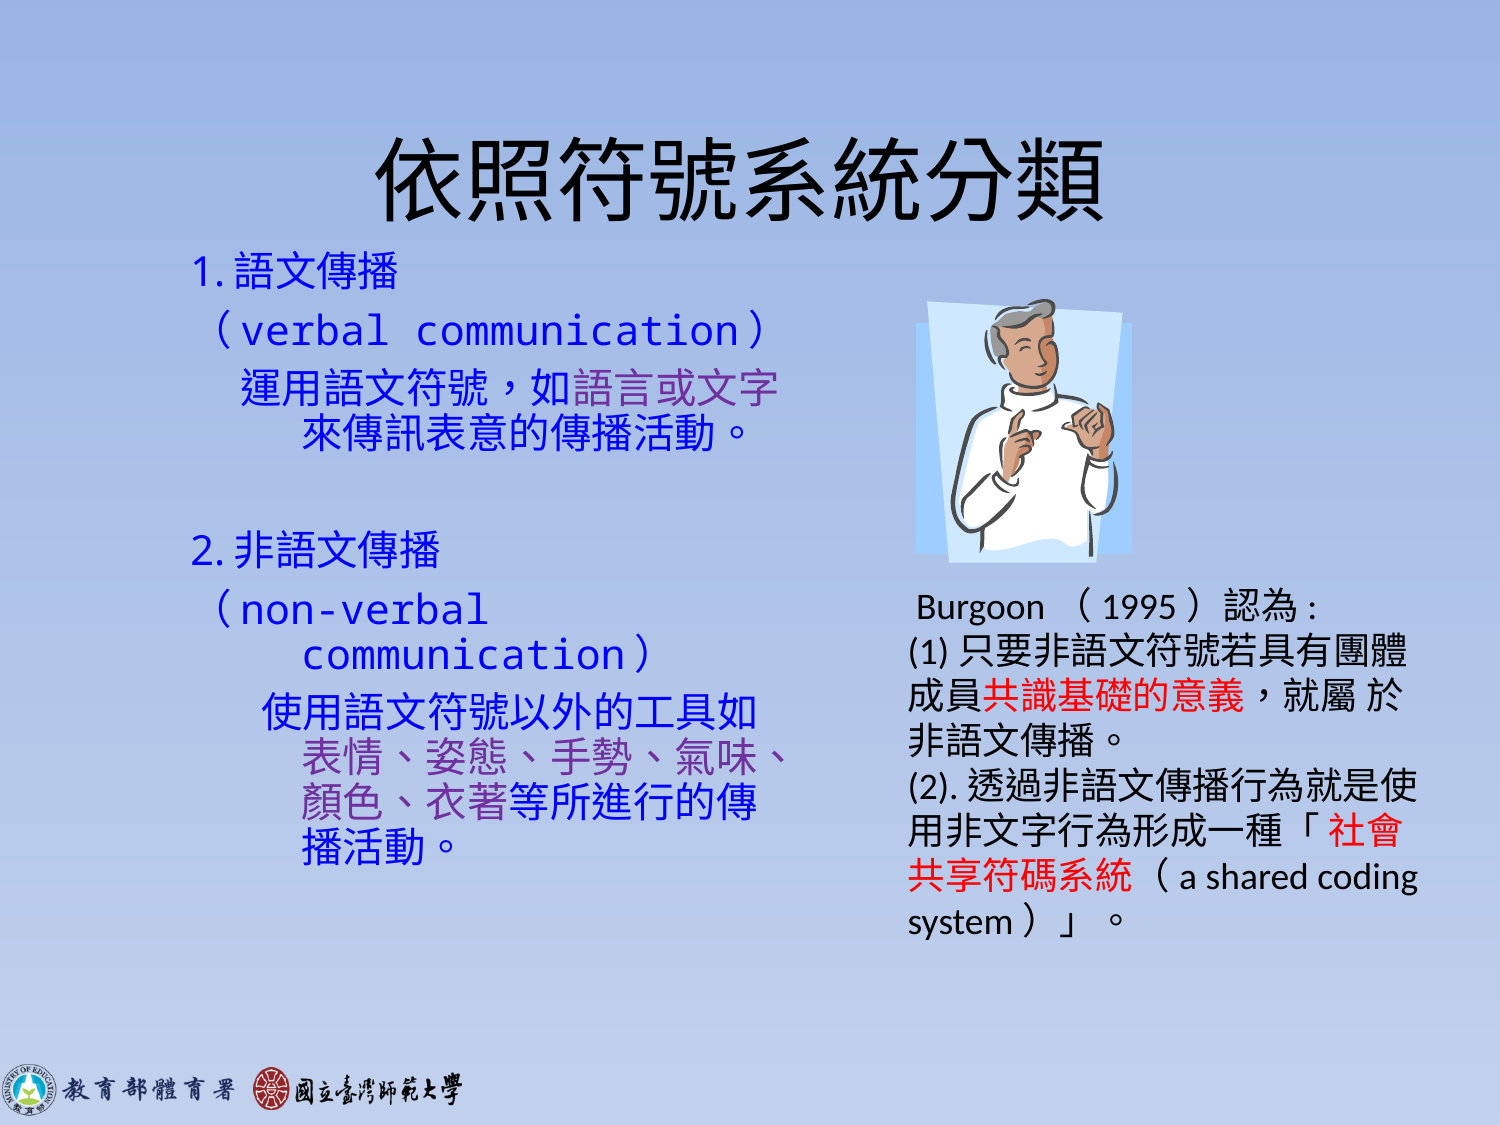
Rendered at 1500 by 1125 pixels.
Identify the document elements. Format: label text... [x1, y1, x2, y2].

picture [915, 298, 1133, 563]
list 1.語文傳播 （verbal communication） 運用語文符號，如語言或文字來傳訊表意的傳播活動。 2.非語文傳播 （non-verbal communication） 使用語文符號以外的工具如表情、姿態、手勢、氣味、顏色、衣著等所進行的傳播活動。 [64, 243, 808, 954]
title 依照符號系統分類 [64, 90, 1415, 266]
text_box Burgoon（1995）認為: (1)只要非語文符號若具有團體成員共識基礎的意義，就屬 於非語文傳播。 (2).透過非語文傳播行為就是使用非文字行為形成一種「 社會共享符碼系統（a shared coding system）」。 [892, 574, 1436, 954]
